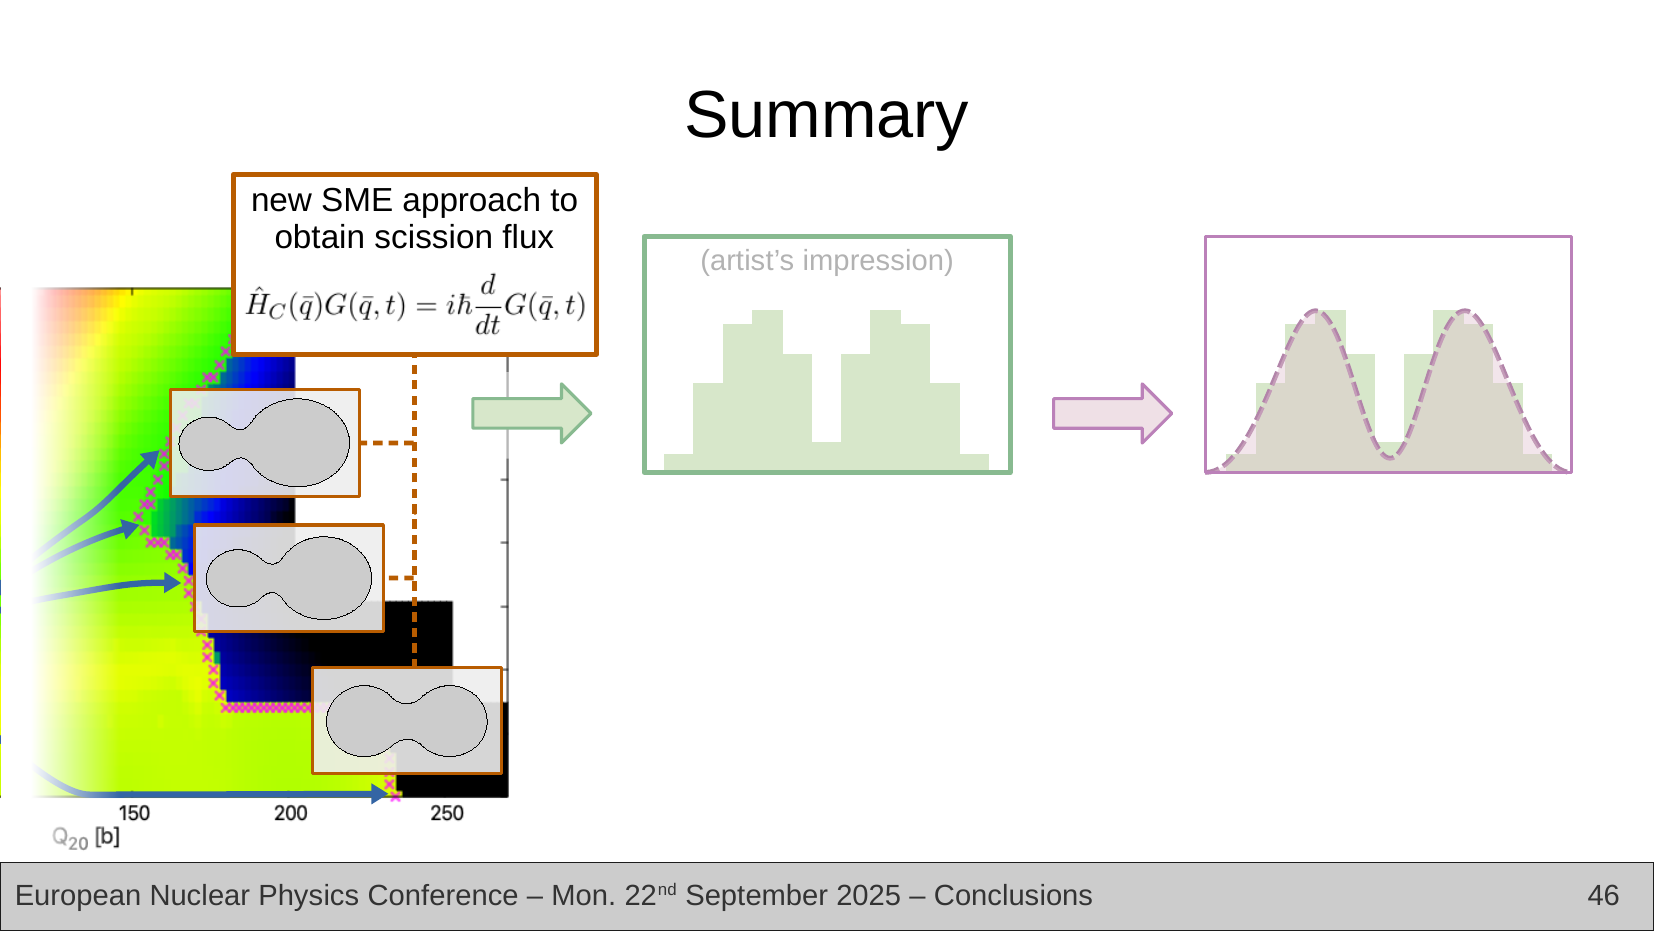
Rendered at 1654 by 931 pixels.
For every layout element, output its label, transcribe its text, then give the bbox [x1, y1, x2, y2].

title Summary [183, 37, 1471, 193]
text_box [312, 667, 502, 774]
text_box [194, 524, 384, 632]
text_box [233, 263, 597, 355]
text_box <number> [1471, 862, 1635, 929]
text_box [170, 389, 360, 497]
text_box new SME approach to obtain scission flux [233, 174, 597, 263]
text_box [620, 206, 1595, 502]
text_box [1264, 862, 1654, 931]
picture [239, 268, 594, 340]
text_box [459, 372, 603, 459]
picture [120, 265, 520, 854]
text_box [1, 242, 120, 854]
text_box European Nuclear Physics Conference – Mon. 22nd September 2025 – Conclusions [0, 854, 1264, 931]
